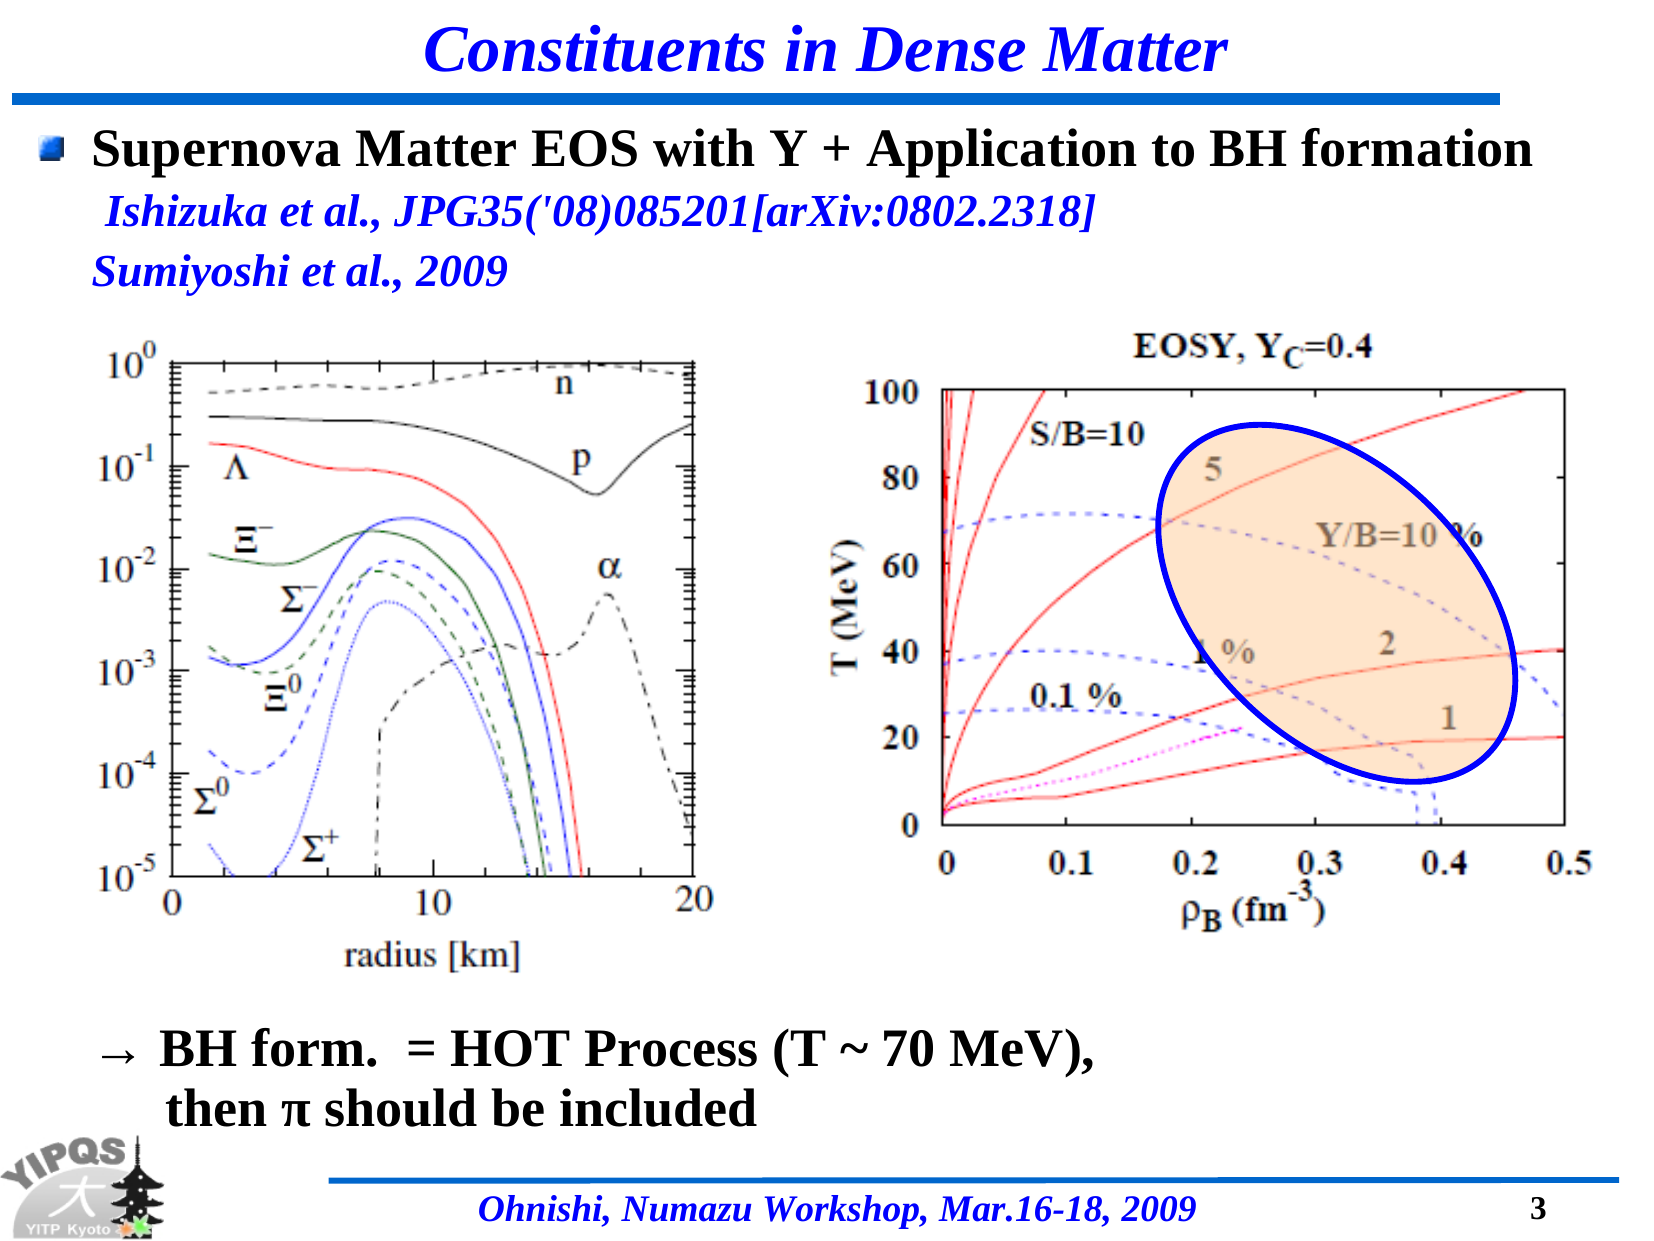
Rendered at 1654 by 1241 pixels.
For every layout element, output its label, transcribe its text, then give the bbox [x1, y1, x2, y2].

title Constituents in Dense Matter [0, 0, 1654, 99]
picture [0, 1128, 165, 1241]
list Supernova Matter EOS with Y + Application to BH formation Ishizuka et al., JPG35('08)085201[arXiv:0802.2318] Sumiyoshi et al., 2009 → BH form. = HOT Process (T ~ 70 MeV), then π should be included [20, 118, 1621, 1160]
text_box [1158, 424, 1516, 782]
